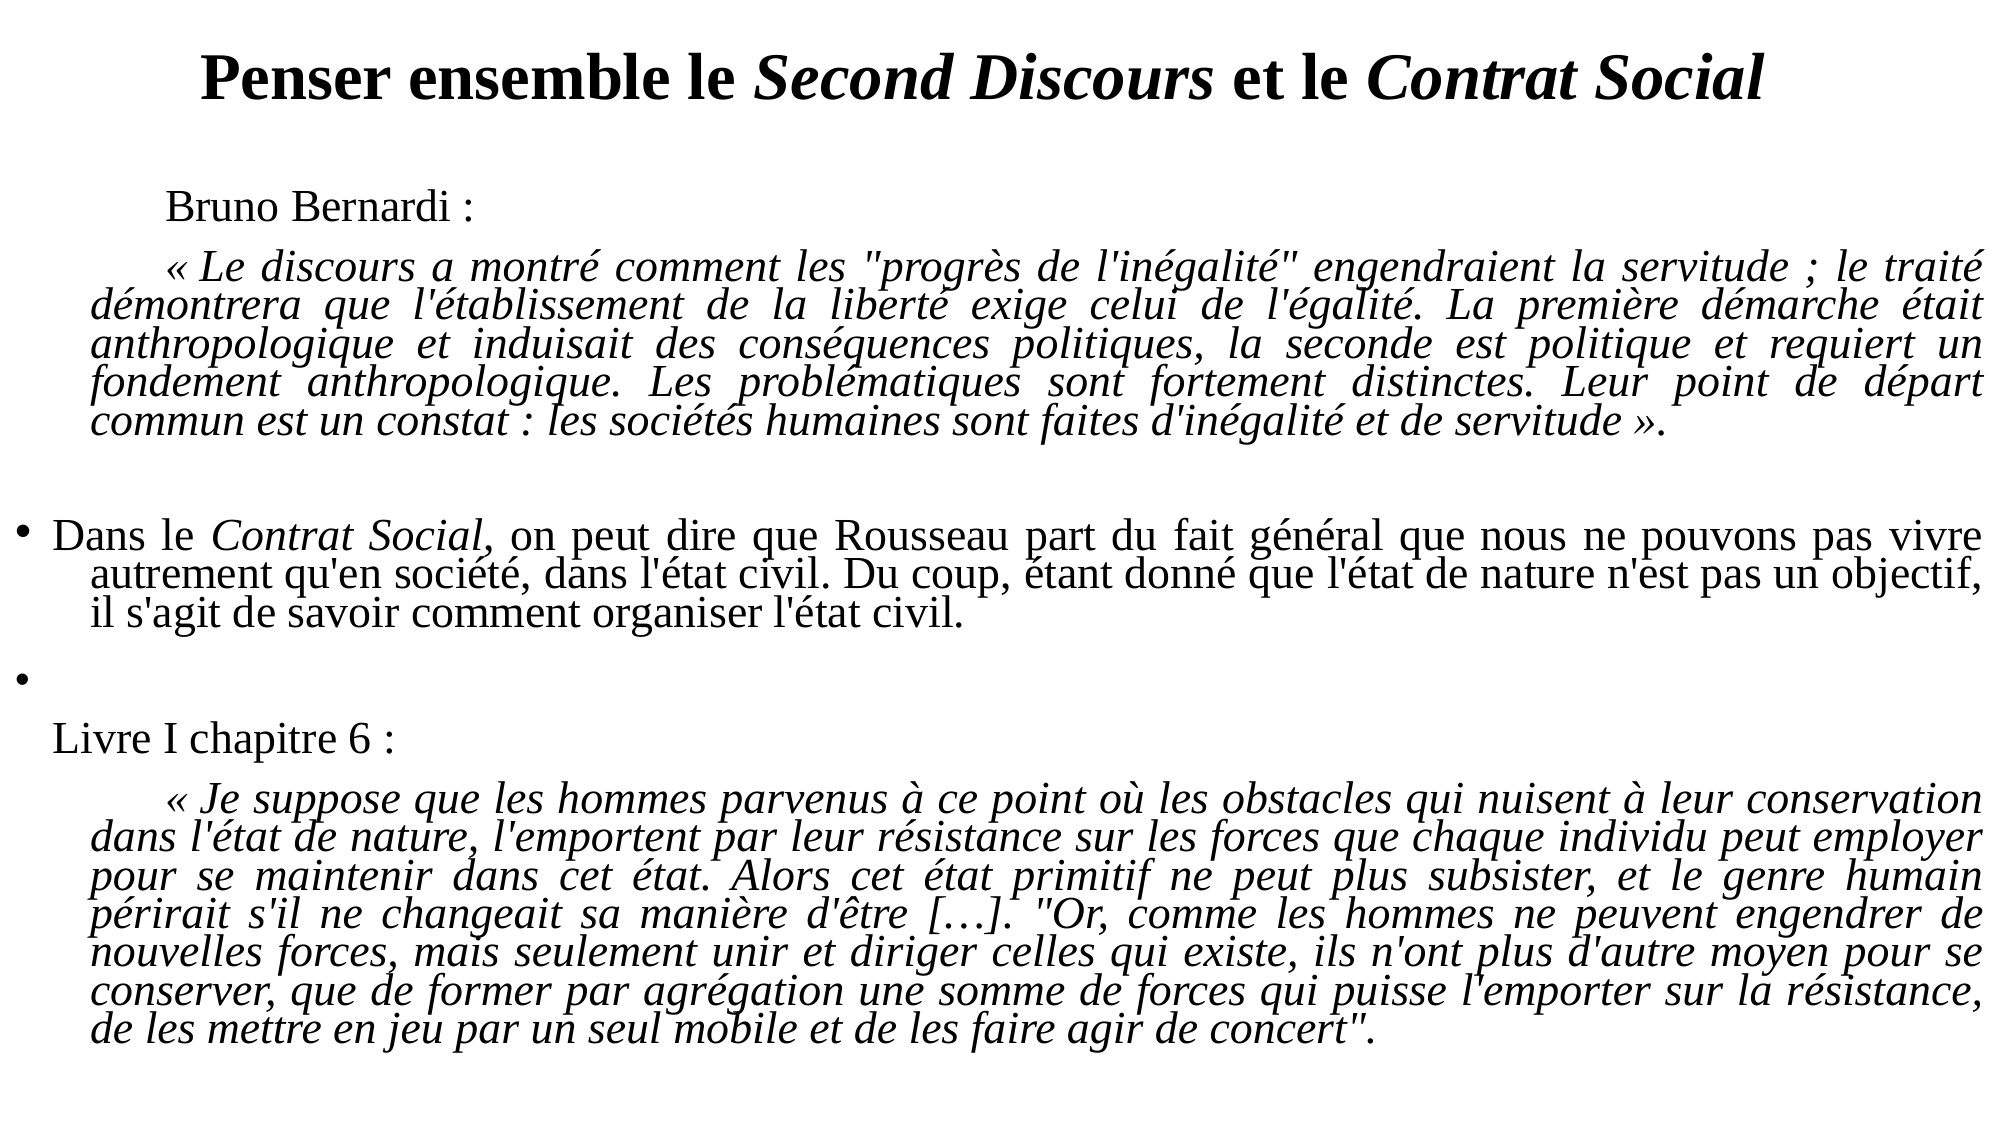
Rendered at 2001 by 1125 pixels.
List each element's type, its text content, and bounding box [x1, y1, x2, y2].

list Bruno Bernardi : « Le discours a montré comment les "progrès de l'inégalité" engendraient la servitude ; le traité démontrera que l'établissement de la liberté exige celui de l'égalité. La première démarche était anthropologique et induisait des conséquences politiques, la seconde est politique et requiert un fondement anthropologique. Les problématiques sont fortement distinctes. Leur point de départ commun est un constat : les sociétés humaines sont faites d'inégalité et de servitude ». Dans le Contrat Social, on peut dire que Rousseau part du fait général que nous ne pouvons pas vivre autrement qu'en société, dans l'état civil. Du coup, étant donné que l'état de nature n'est pas un objectif, il s'agit de savoir comment organiser l'état civil. Livre I chapitre 6 : « Je suppose que les hommes parvenus à ce point où les obstacles qui nuisent à leur conservation dans l'état de nature, l'emportent par leur résistance sur les forces que chaque individu peut employer pour se maintenir dans cet état. Alors cet état primitif ne peut plus subsister, et le genre humain périrait s'il ne changeait sa manière d'être […]. "Or, comme les hommes ne peuvent engendrer de nouvelles forces, mais seulement unir et diriger celles qui existe, ils n'ont plus d'autre moyen pour se conserver, que de former par agrégation une somme de forces qui puisse l'emporter sur la résistance, de les mettre en jeu par un seul mobile et de les faire agir de concert". [0, 180, 2000, 1125]
title Penser ensemble le Second Discours et le Contrat Social [96, 0, 1870, 156]
